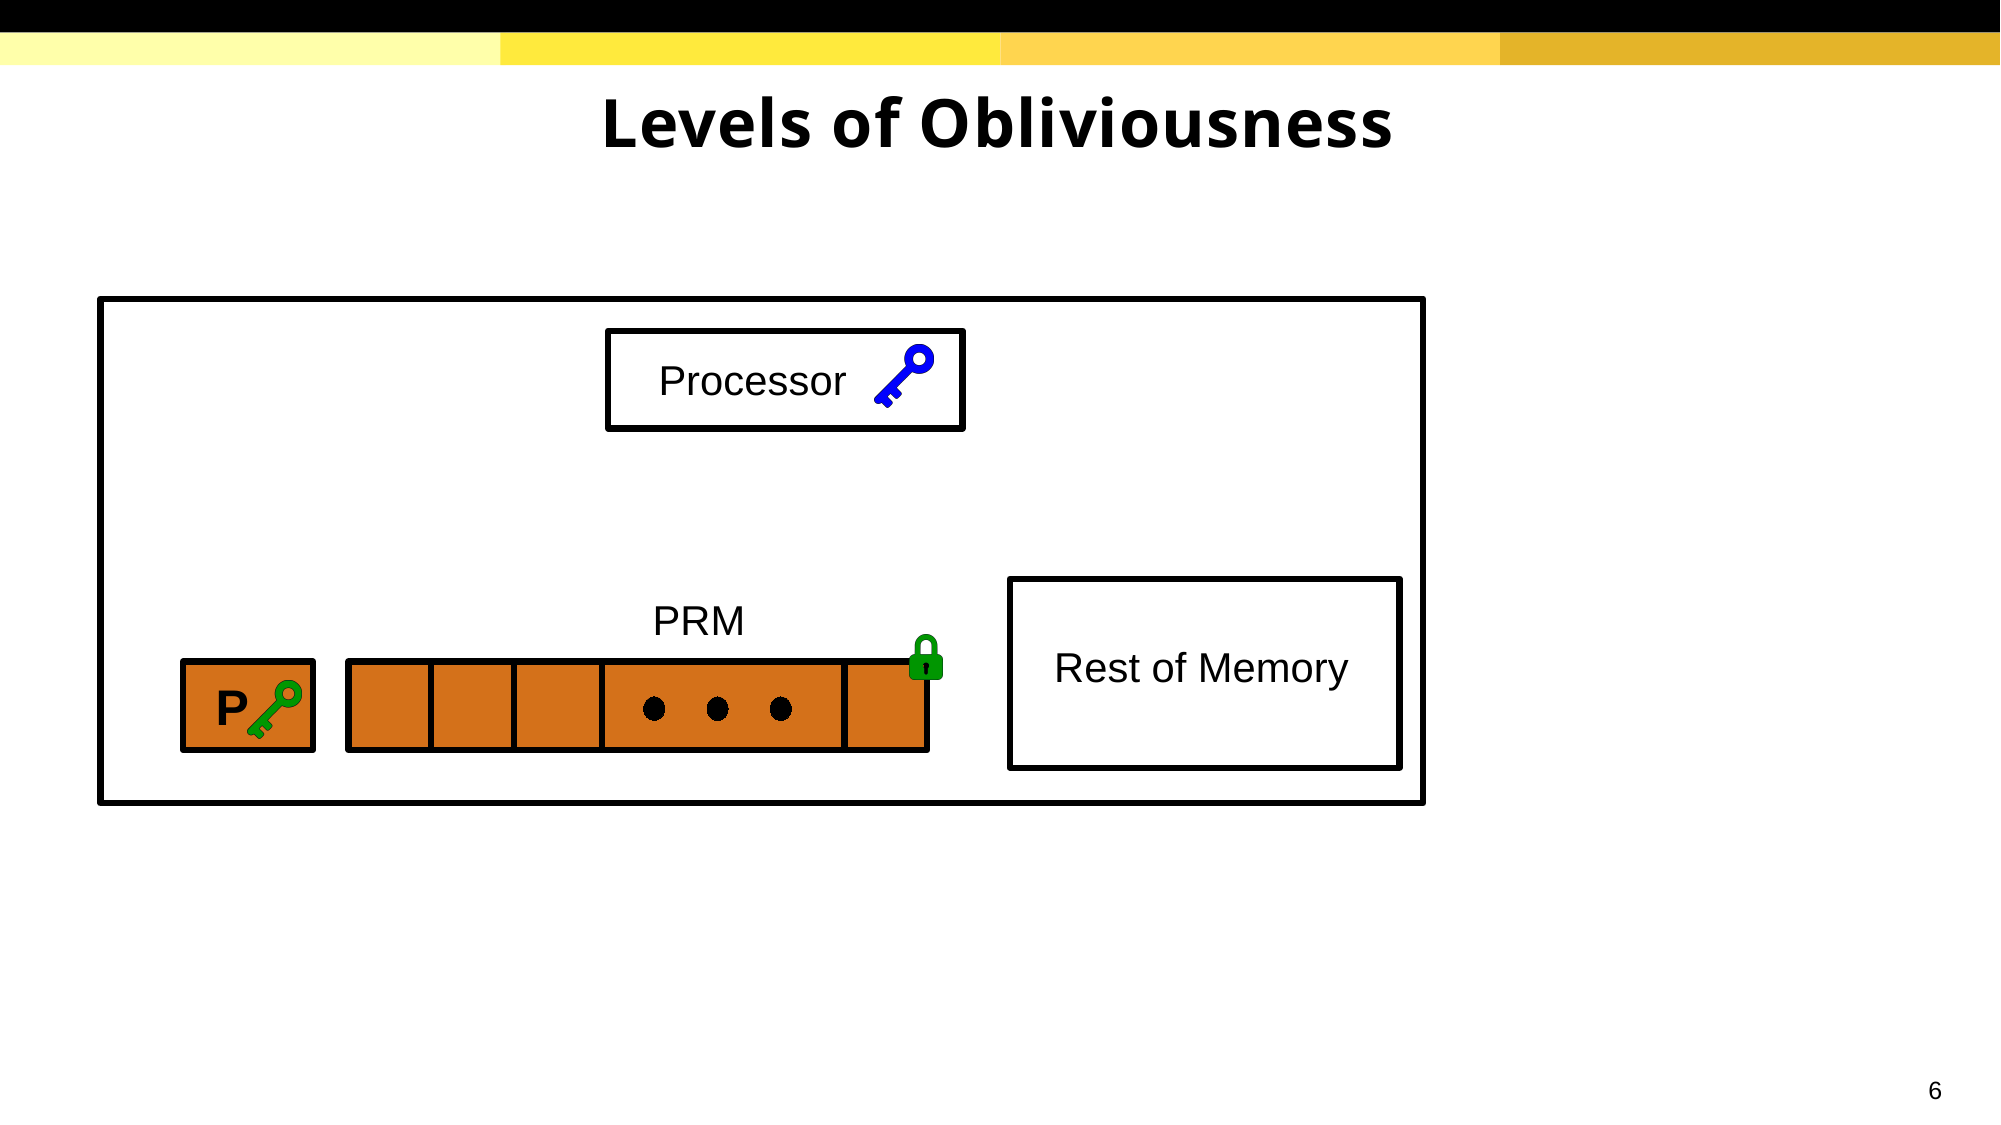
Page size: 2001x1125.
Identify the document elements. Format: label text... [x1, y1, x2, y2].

text_box Processor [643, 350, 880, 417]
picture [247, 680, 302, 739]
picture [909, 634, 943, 680]
text_box 6 [1913, 1069, 1958, 1112]
text_box P [200, 673, 264, 744]
text_box Rest of Memory [1039, 637, 1364, 700]
text_box PRM [637, 590, 761, 652]
text_box [100, 298, 1424, 804]
picture [874, 344, 934, 408]
title Levels of Obliviousness [48, 53, 1947, 201]
